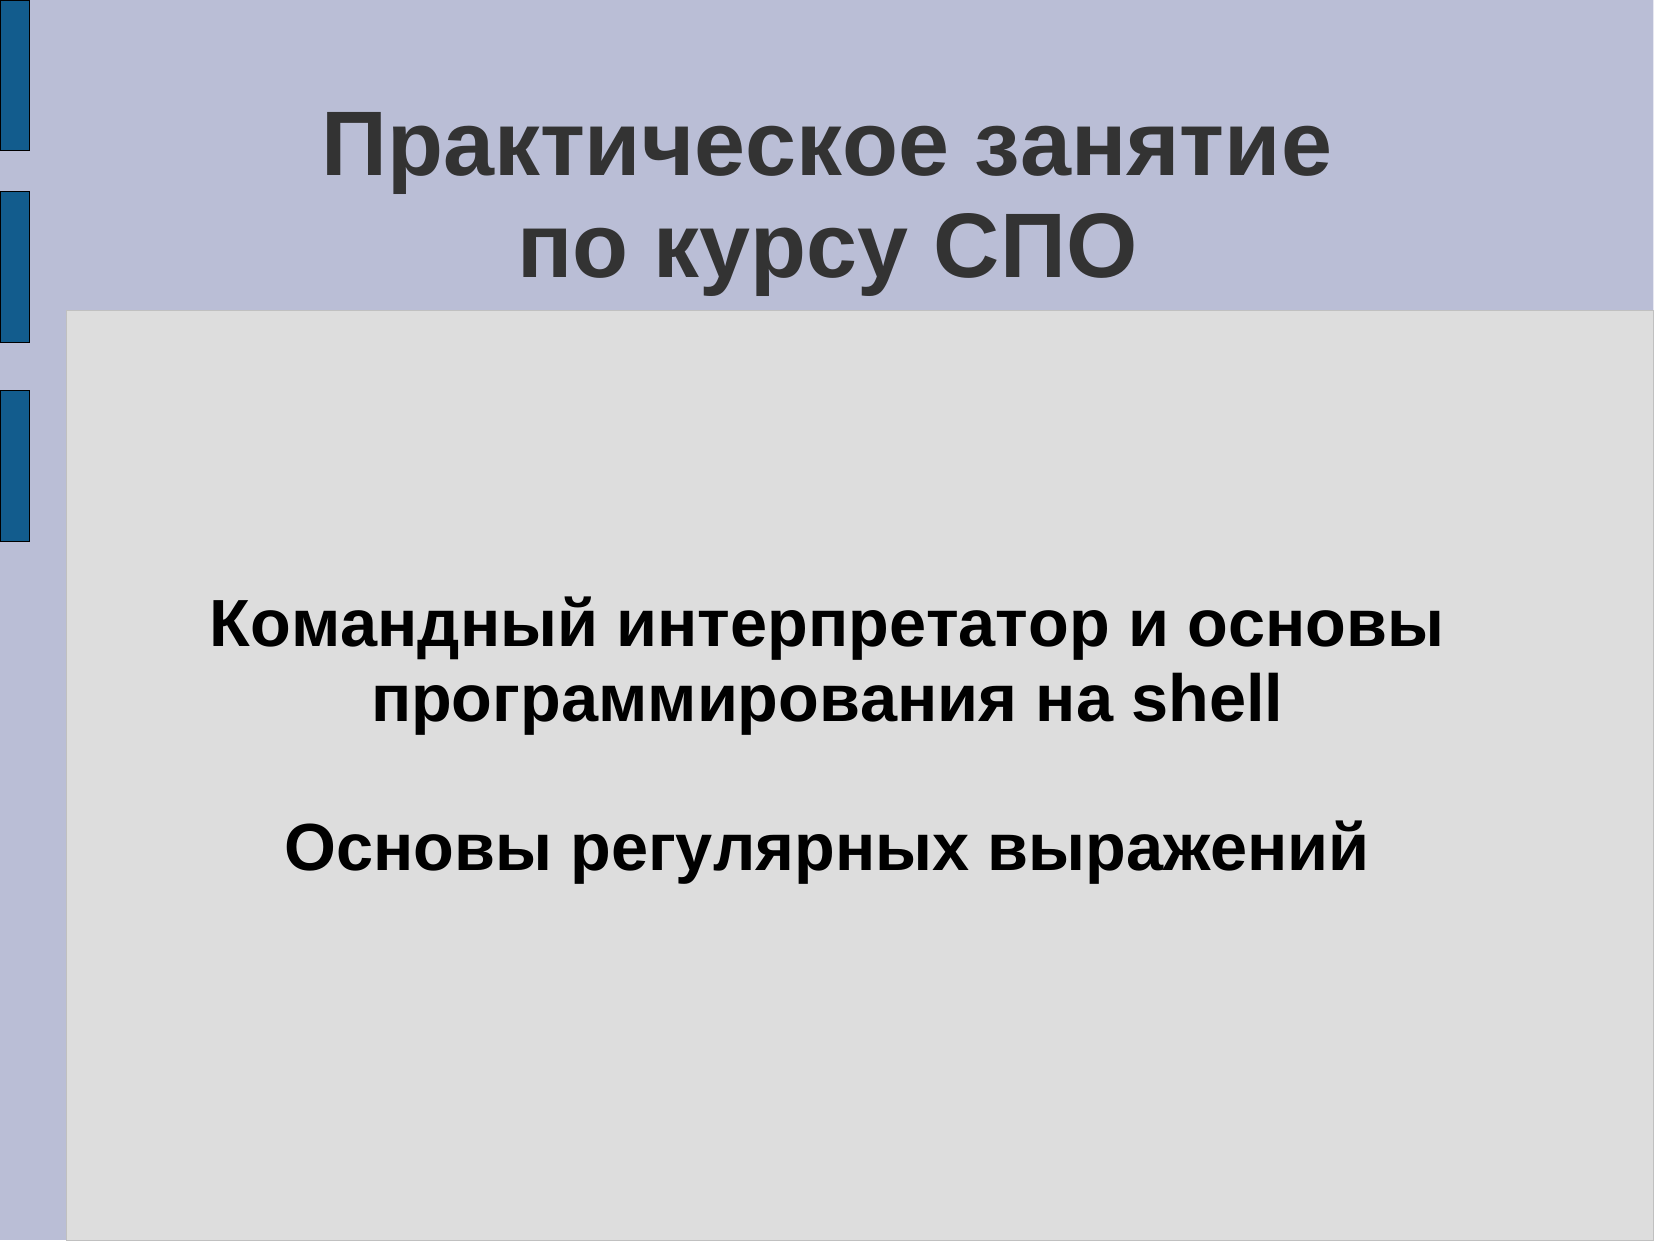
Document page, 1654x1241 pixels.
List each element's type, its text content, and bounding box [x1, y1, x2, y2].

subtitle Командный интерпретатор и основы программирования на shell Основы регулярных выражений [121, 344, 1534, 1127]
title Практическое занятие по курсу СПО [121, 91, 1534, 299]
